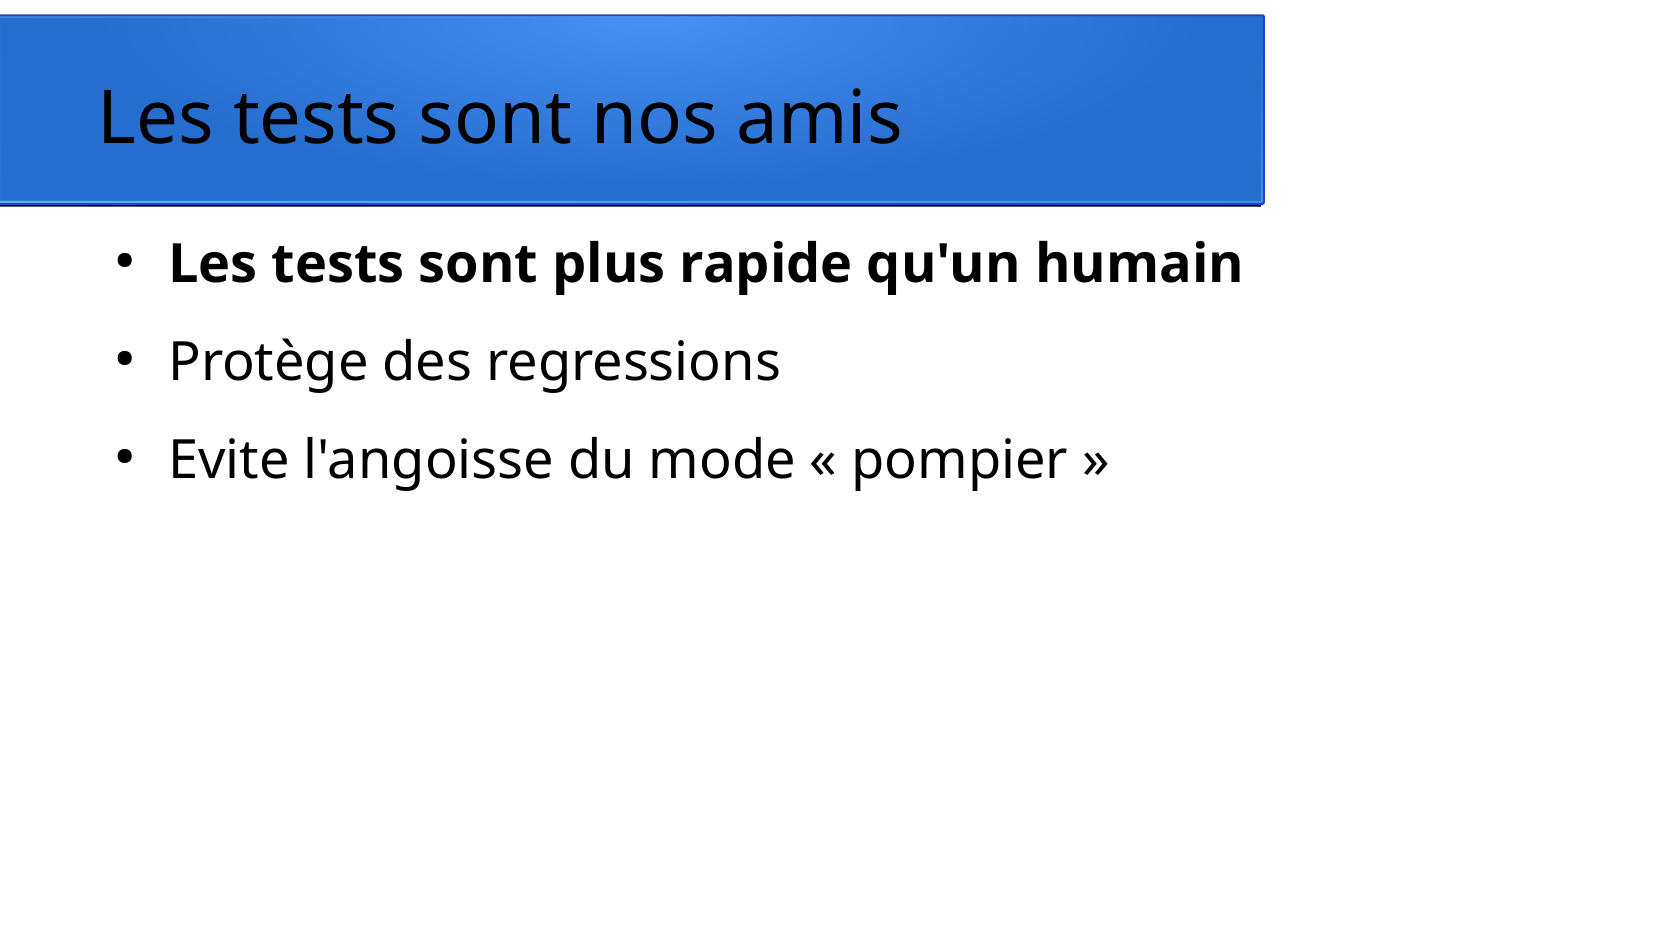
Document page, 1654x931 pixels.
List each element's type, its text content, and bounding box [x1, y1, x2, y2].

title Les tests sont nos amis [82, 0, 1571, 216]
list Les tests sont plus rapide qu'un humain Protège des regressions Evite l'angoisse du mode « pompier » [82, 216, 1571, 719]
